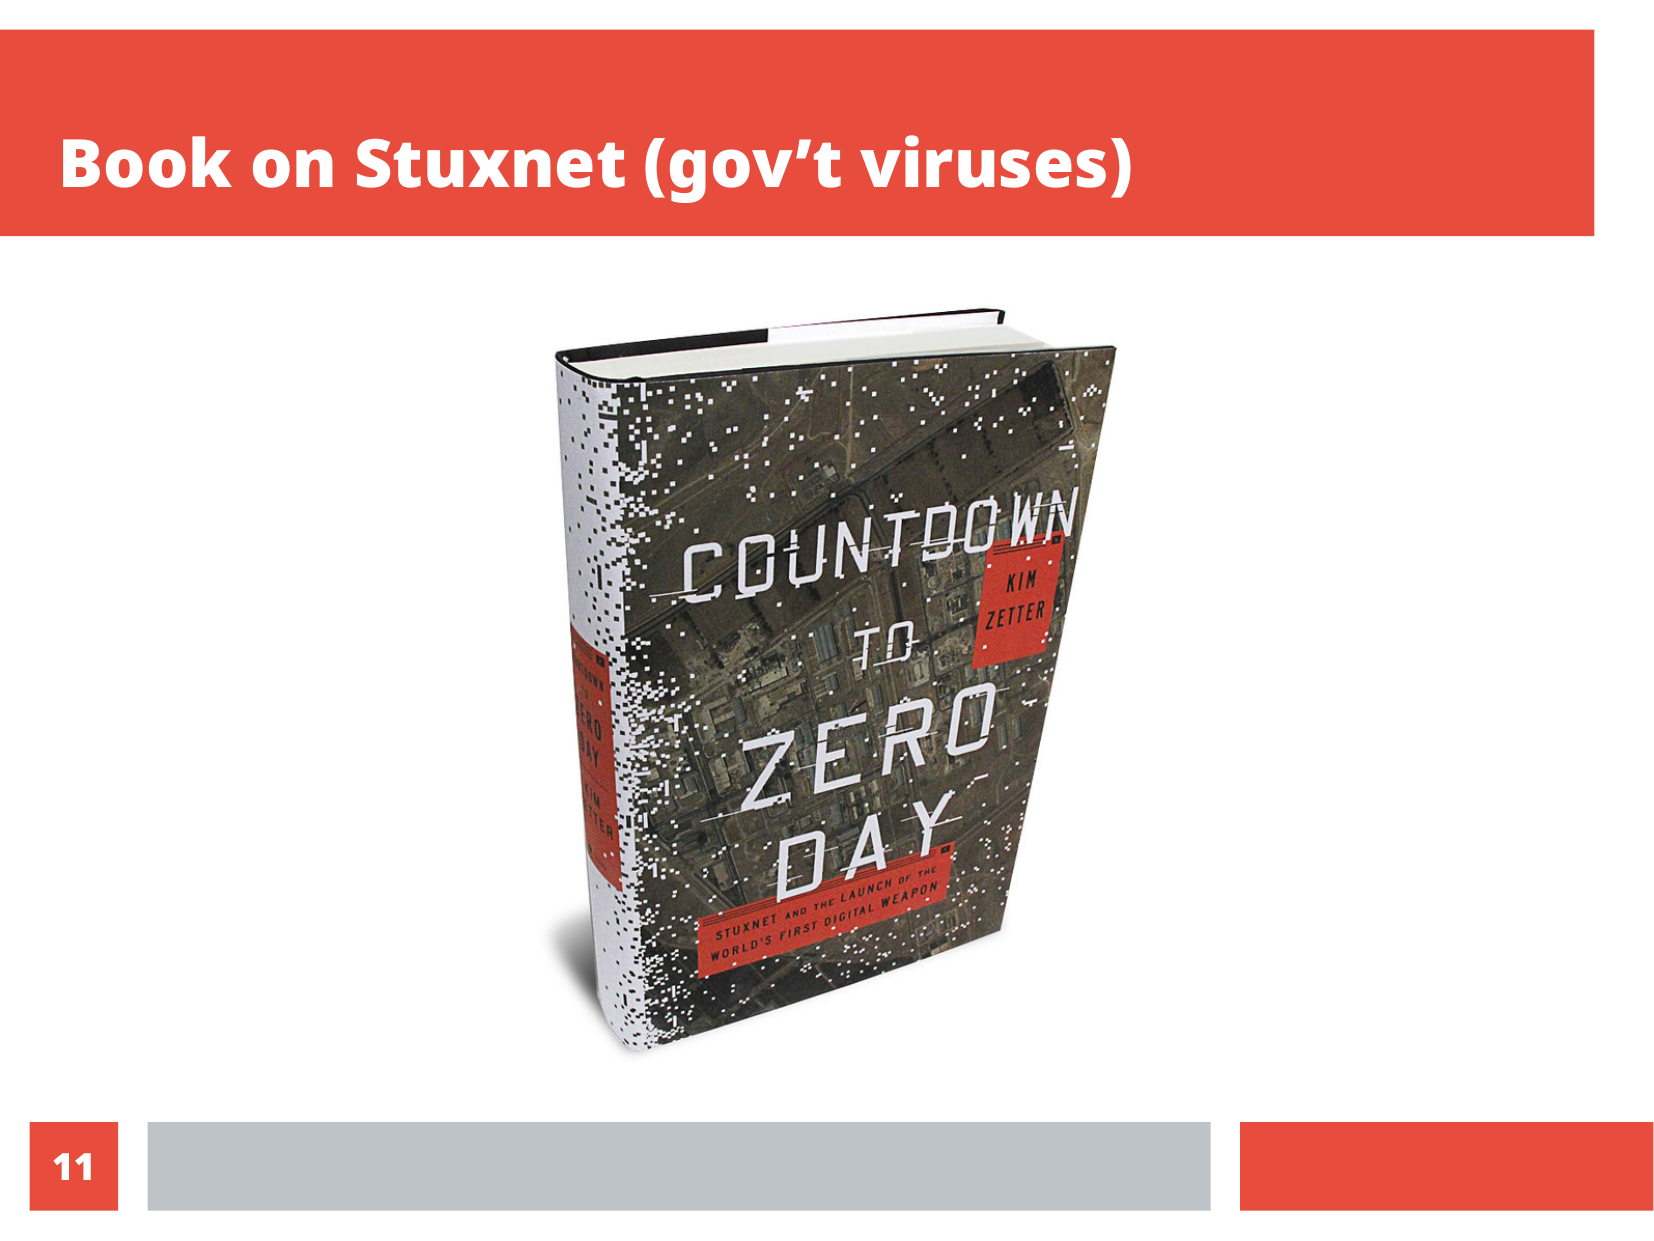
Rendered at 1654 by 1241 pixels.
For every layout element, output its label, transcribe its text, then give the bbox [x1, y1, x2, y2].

picture [172, 255, 1460, 1095]
title Book on Stuxnet (gov’t viruses) [59, 59, 1595, 207]
